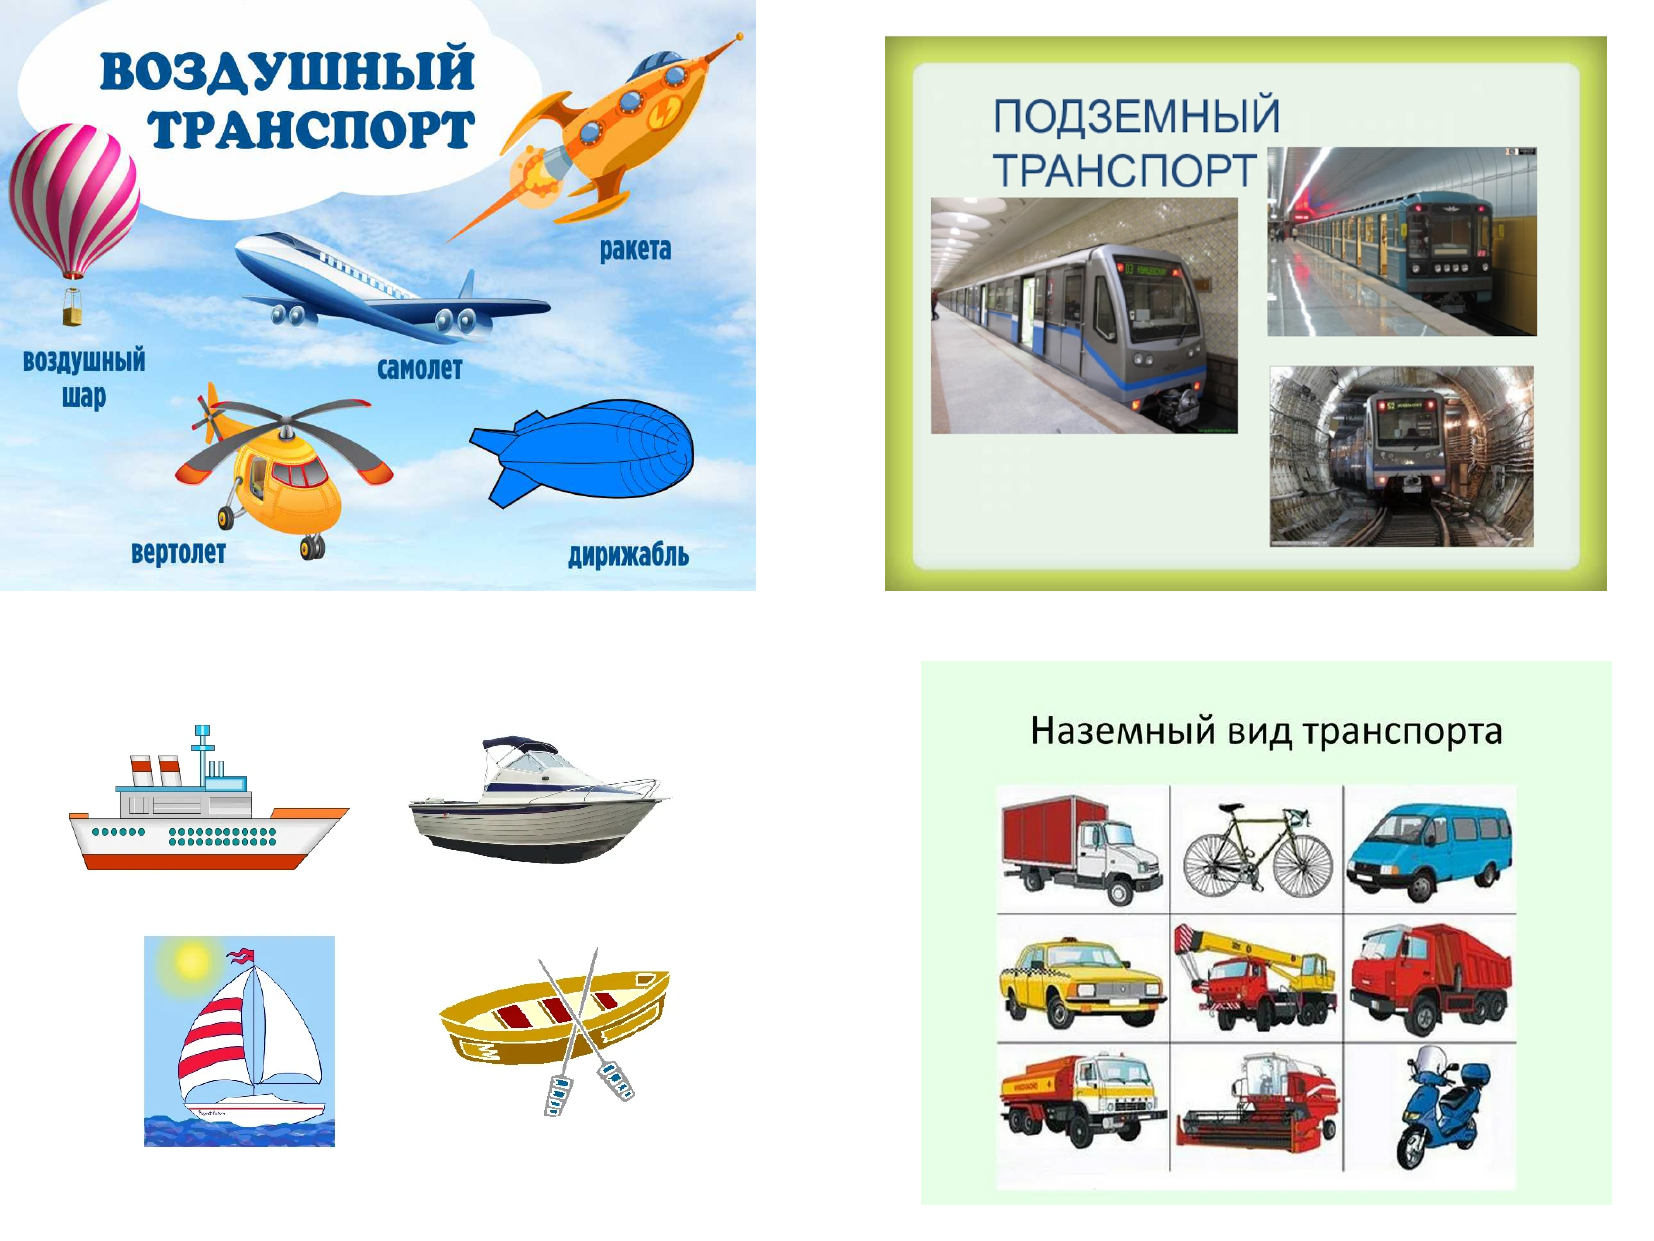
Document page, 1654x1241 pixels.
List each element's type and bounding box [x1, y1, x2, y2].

picture [47, 696, 697, 1170]
picture [0, 0, 756, 591]
picture [921, 661, 1612, 1205]
picture [885, 35, 1607, 591]
